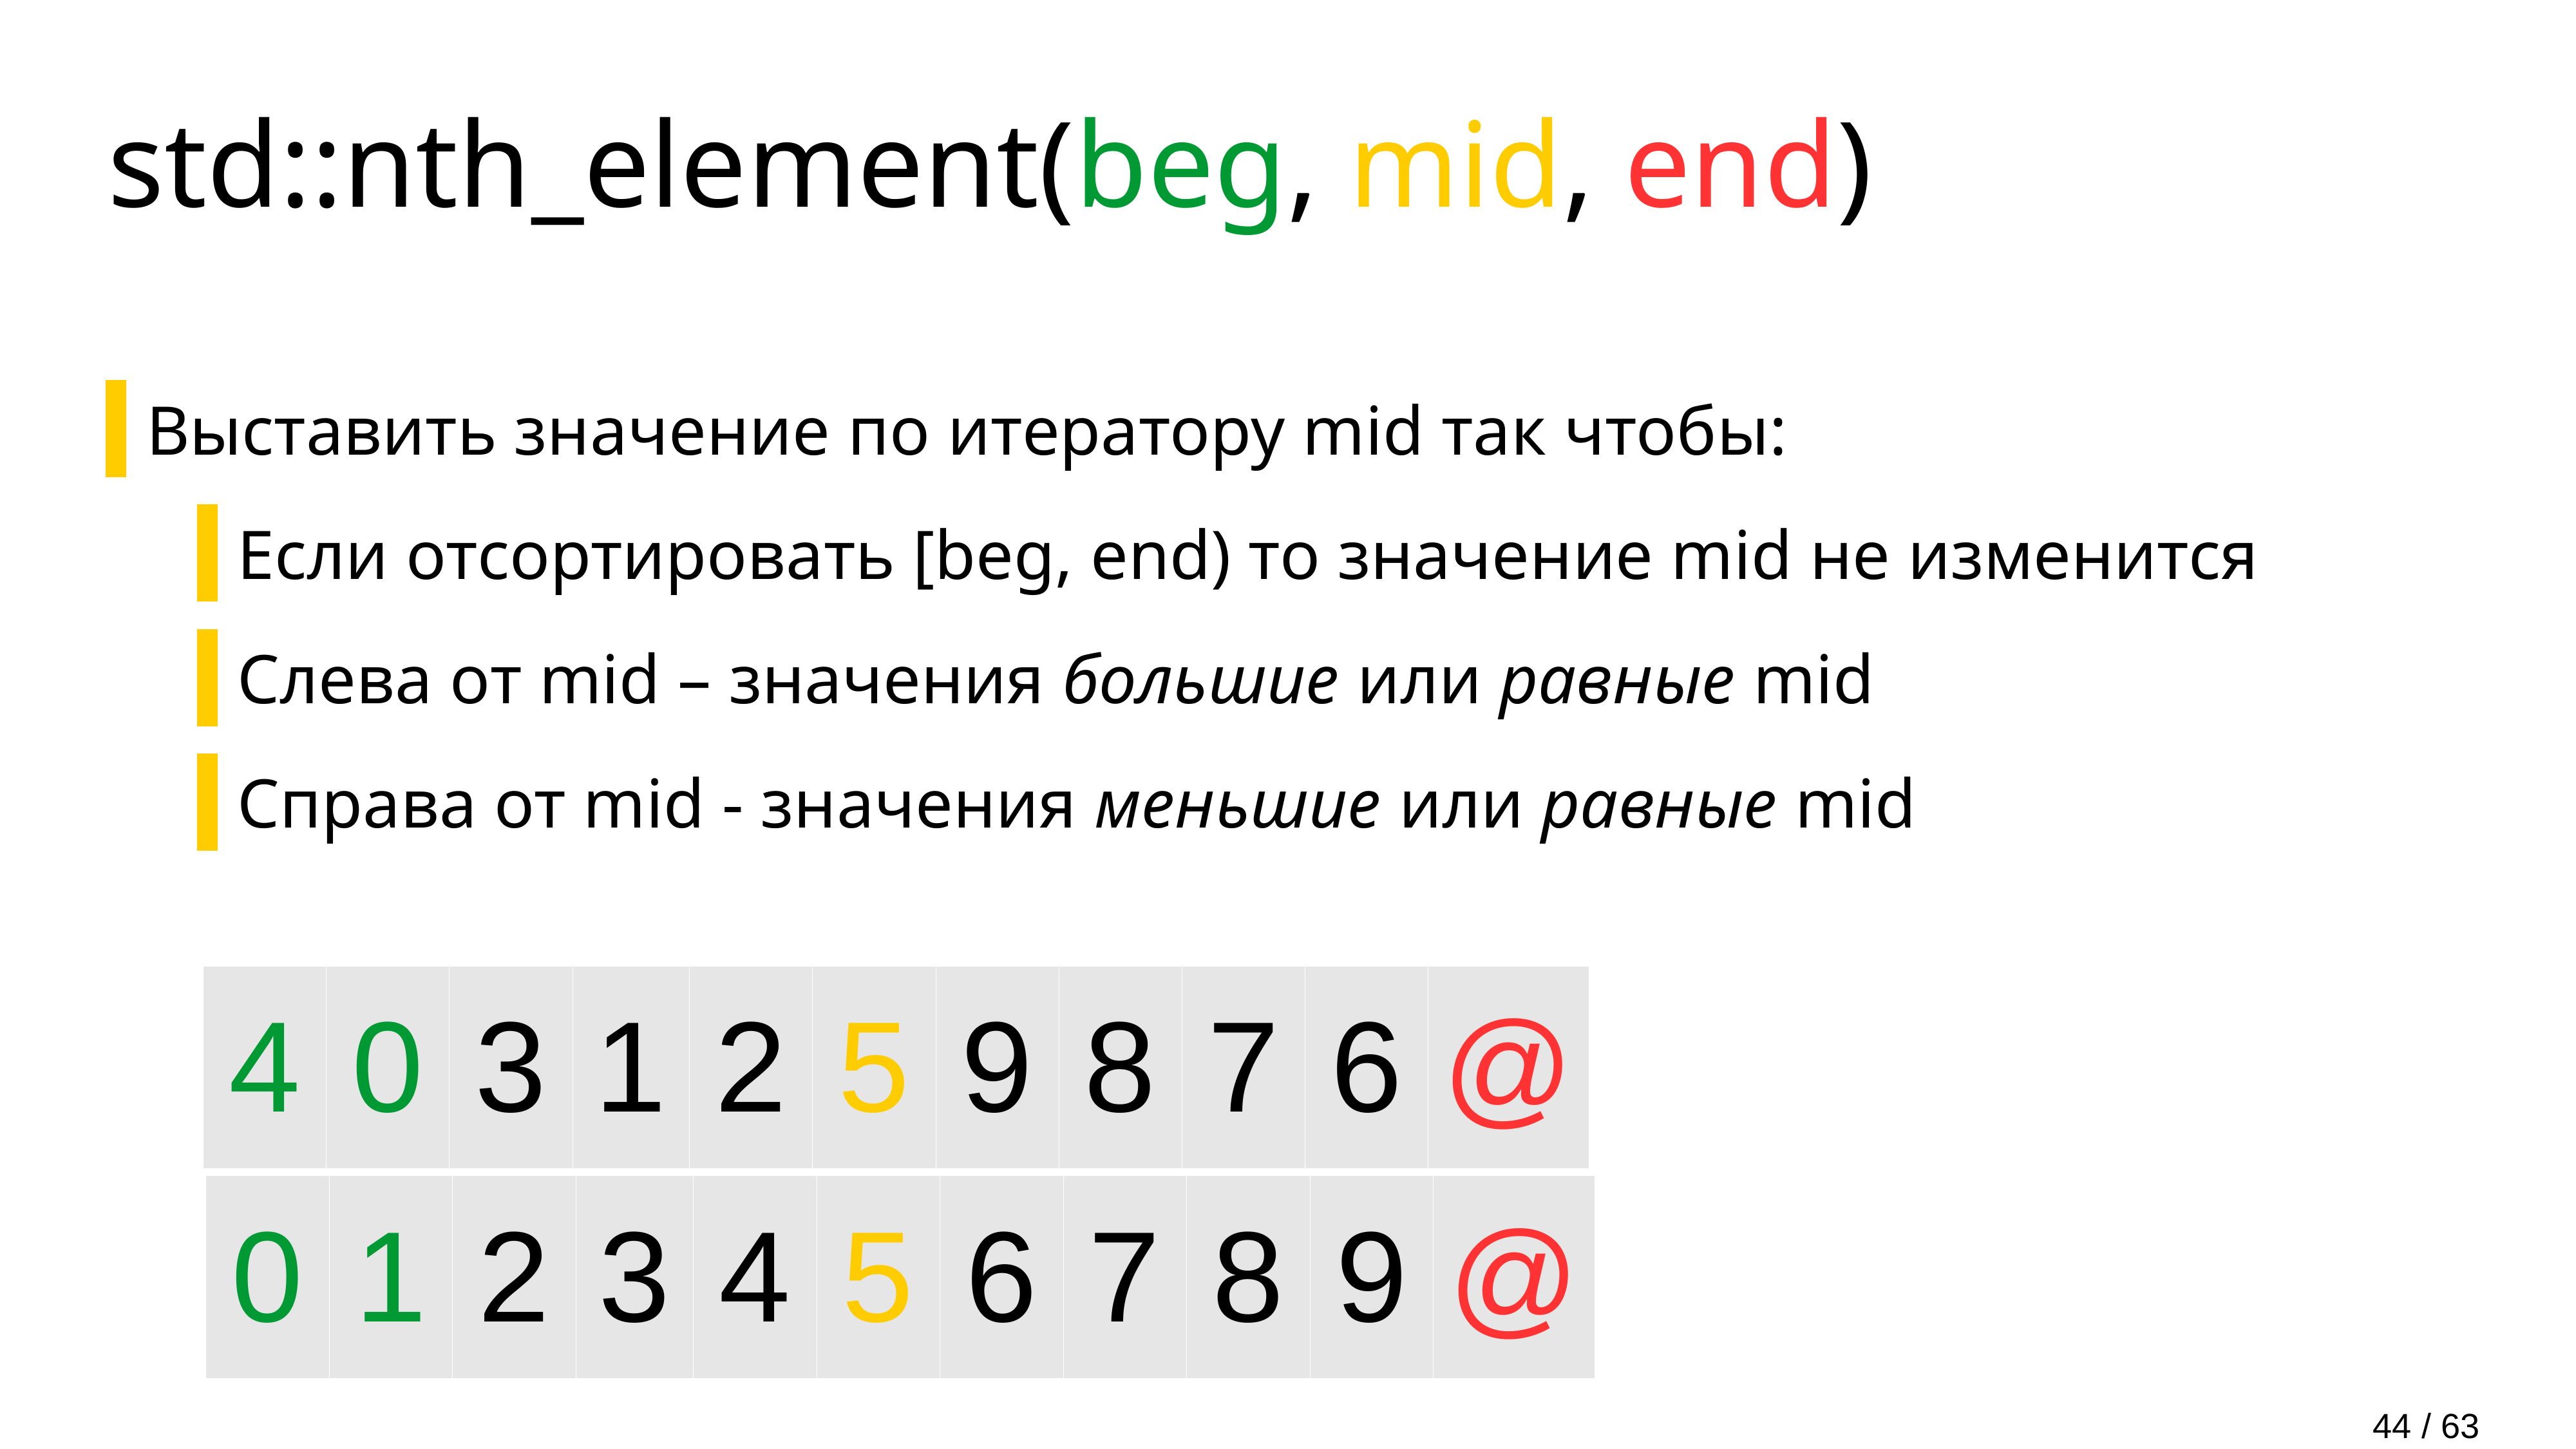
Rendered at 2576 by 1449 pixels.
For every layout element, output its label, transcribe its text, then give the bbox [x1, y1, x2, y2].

table_header 7 [1182, 967, 1305, 1168]
table_header 0 [206, 1176, 329, 1378]
table_header 4 [204, 967, 326, 1168]
text_box Выставить значение по итератору mid так чтобы: Если отсортировать [beg, end) то значение mid не изменится Слева от mid – значения большие или равные mid Справа от mid - значения меньшие или равные mid [96, 364, 2512, 1419]
table_header 7 [1064, 1176, 1186, 1378]
table_header 2 [453, 1176, 576, 1378]
table_header 1 [573, 967, 689, 1168]
table_header 5 [817, 1176, 940, 1378]
table_header 6 [940, 1176, 1063, 1378]
table_header 6 [1305, 967, 1428, 1168]
table_header 1 [330, 1176, 452, 1378]
table_header @ [1428, 967, 1589, 1168]
table_header 9 [936, 967, 1059, 1168]
table_header @ [1434, 1176, 1595, 1378]
table_header 9 [1311, 1176, 1433, 1378]
table_header 0 [327, 967, 449, 1168]
table_header 4 [694, 1176, 817, 1378]
table_header 3 [450, 967, 573, 1168]
table_header 3 [576, 1176, 693, 1378]
title std::nth_element(beg, mid, end) [108, 88, 2468, 235]
table_header 2 [690, 967, 812, 1168]
table_header 8 [1059, 967, 1182, 1168]
table_header 5 [813, 967, 936, 1168]
table_header 8 [1187, 1176, 1310, 1378]
text_box <number> / 63 [2363, 1402, 2576, 1449]
